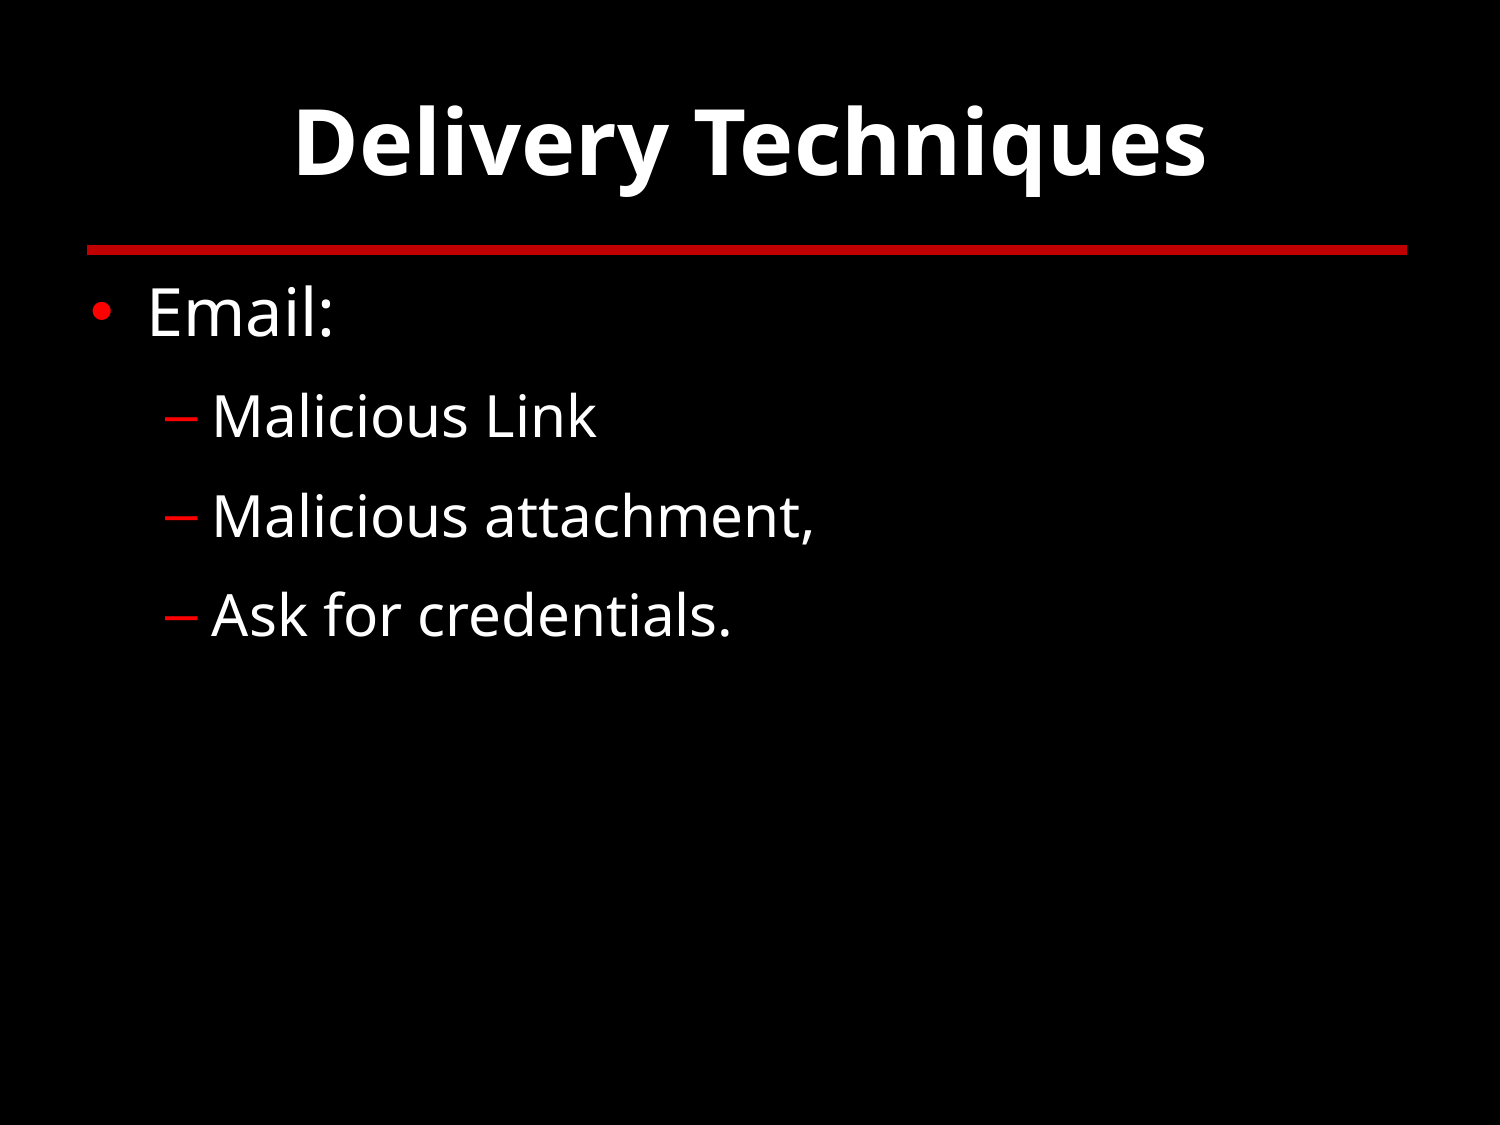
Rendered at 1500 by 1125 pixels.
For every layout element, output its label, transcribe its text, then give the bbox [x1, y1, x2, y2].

list Email: Malicious Link Malicious attachment, Ask for credentials. [75, 262, 1425, 1005]
title Delivery Techniques [75, 45, 1425, 233]
